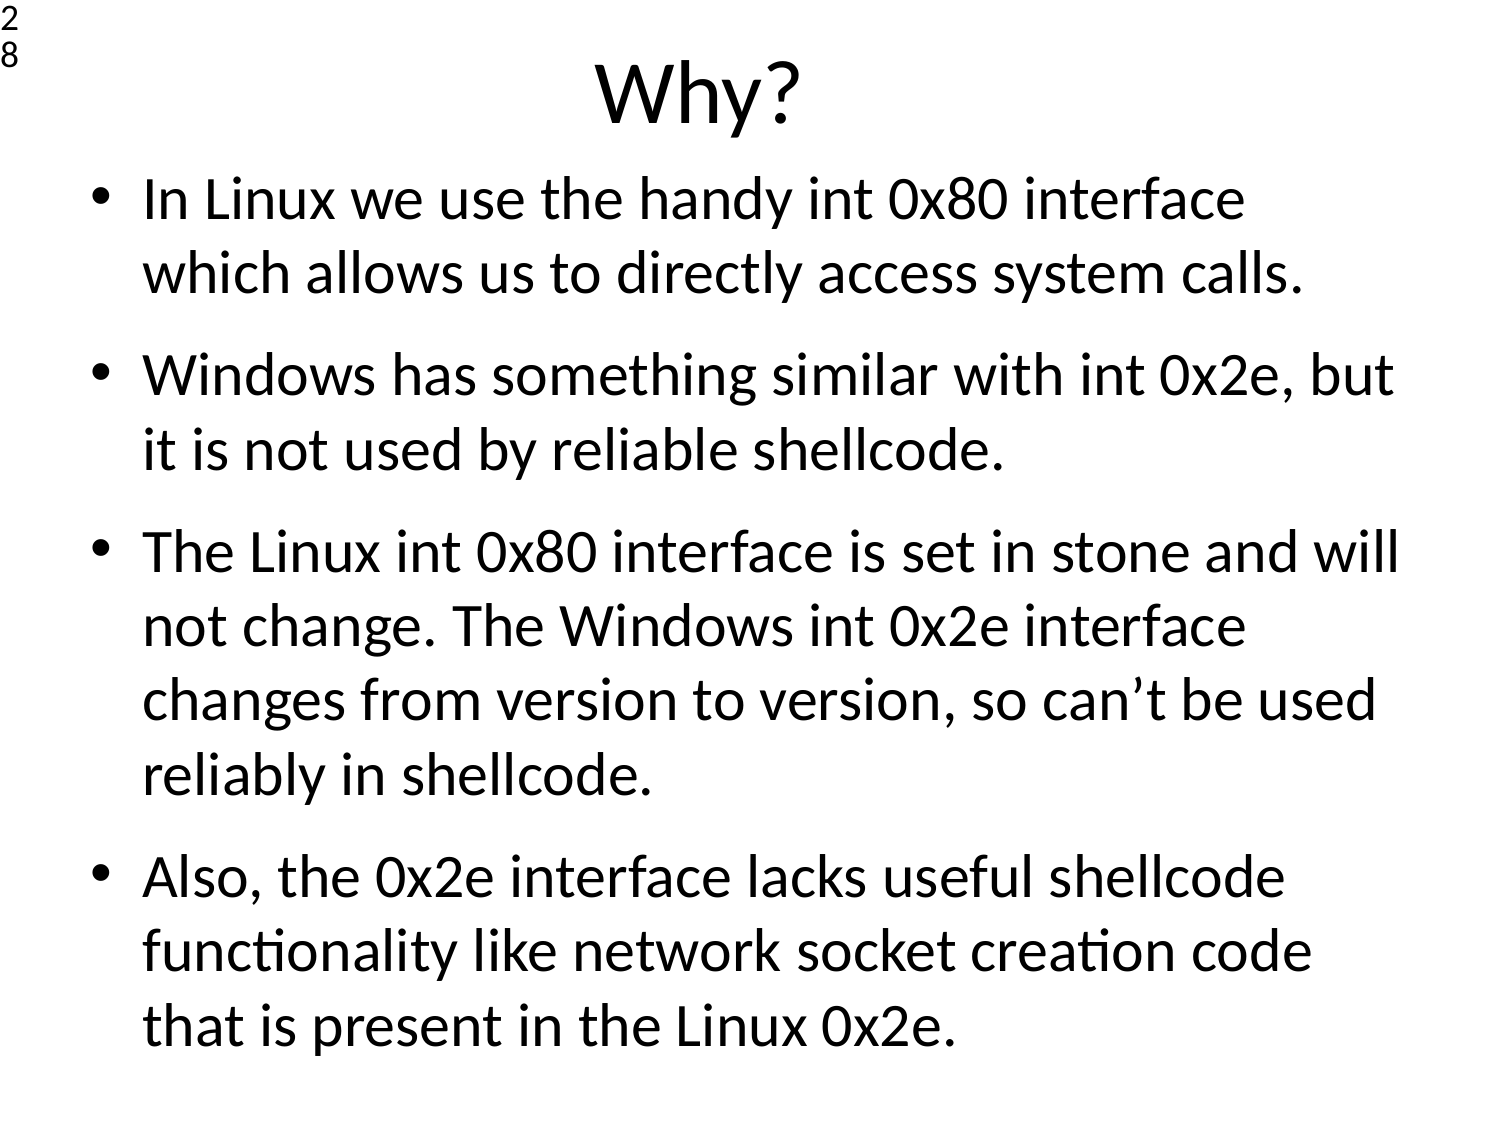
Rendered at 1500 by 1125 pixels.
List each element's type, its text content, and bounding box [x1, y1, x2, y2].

title Why? [75, 24, 1325, 149]
list In Linux we use the handy int 0x80 interface which allows us to directly access system calls. Windows has something similar with int 0x2e, but it is not used by reliable shellcode. The Linux int 0x80 interface is set in stone and will not change. The Windows int 0x2e interface changes from version to version, so can’t be used reliably in shellcode. Also, the 0x2e interface lacks useful shellcode functionality like network socket creation code that is present in the Linux 0x2e. [75, 149, 1425, 1075]
